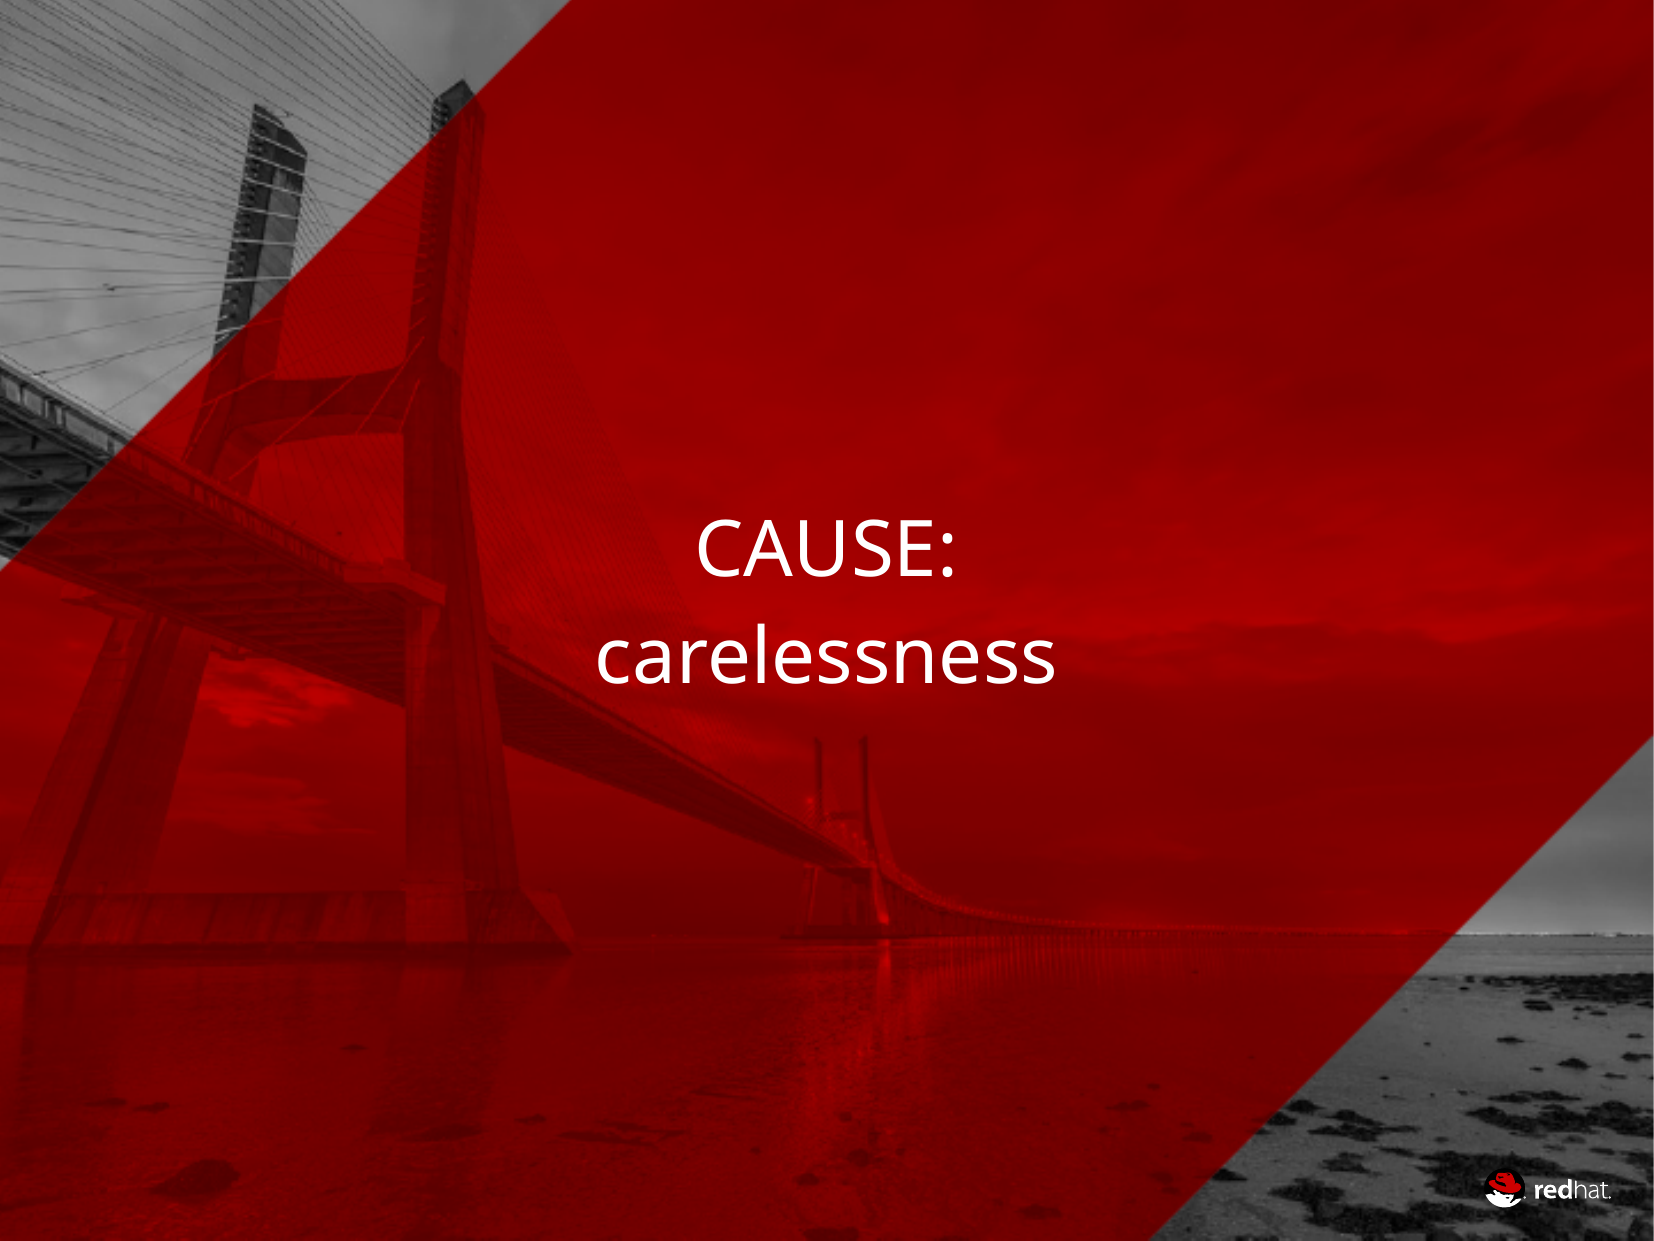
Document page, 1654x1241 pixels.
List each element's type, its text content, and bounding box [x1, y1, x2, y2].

picture [0, 0, 1654, 1241]
title CAUSE: carelessness [124, 496, 1530, 703]
